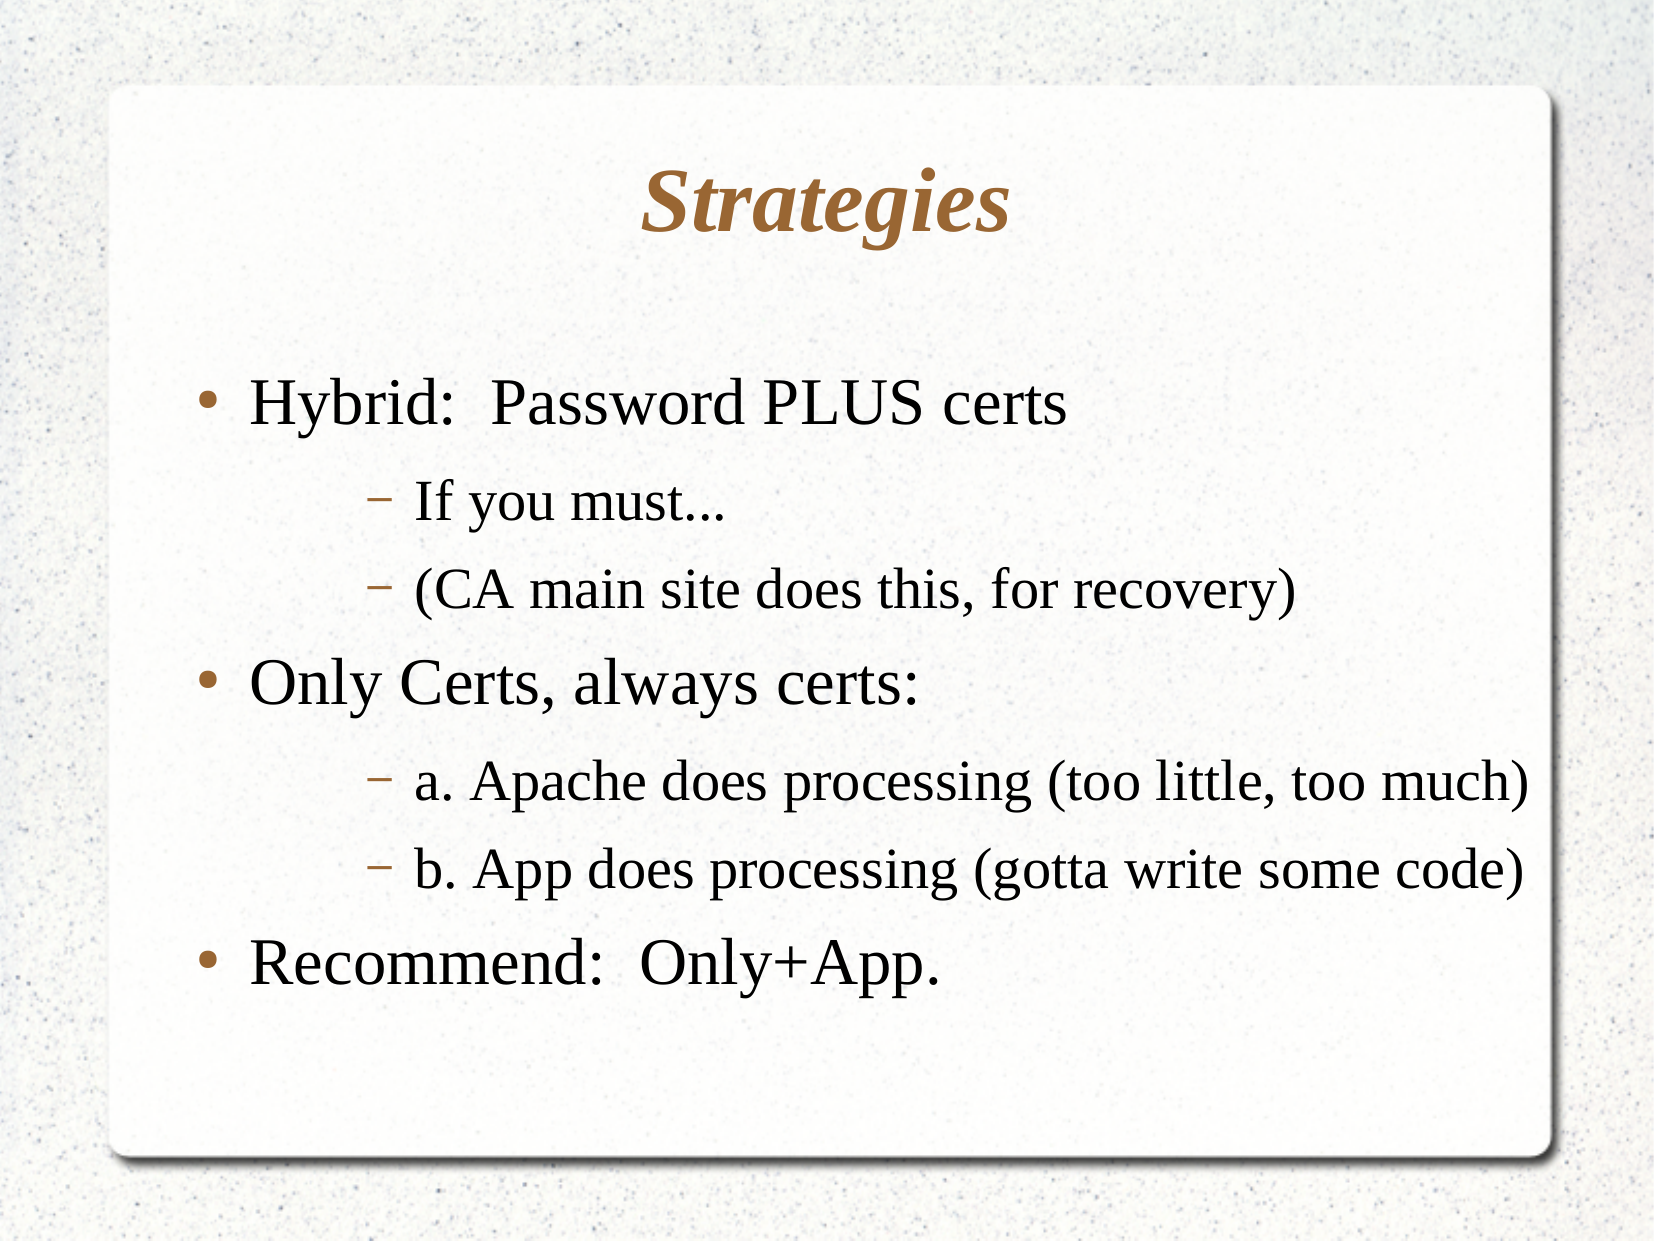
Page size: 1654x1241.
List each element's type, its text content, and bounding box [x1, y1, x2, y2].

list Hybrid: Password PLUS certs If you must... (CA main site does this, for recovery) Only Certs, always certs: a. Apache does processing (too little, too much) b. App does processing (gotta write some code) Recommend: Only+App. [178, 364, 1570, 1147]
picture [0, 0, 1654, 1241]
title Strategies [118, 96, 1536, 304]
